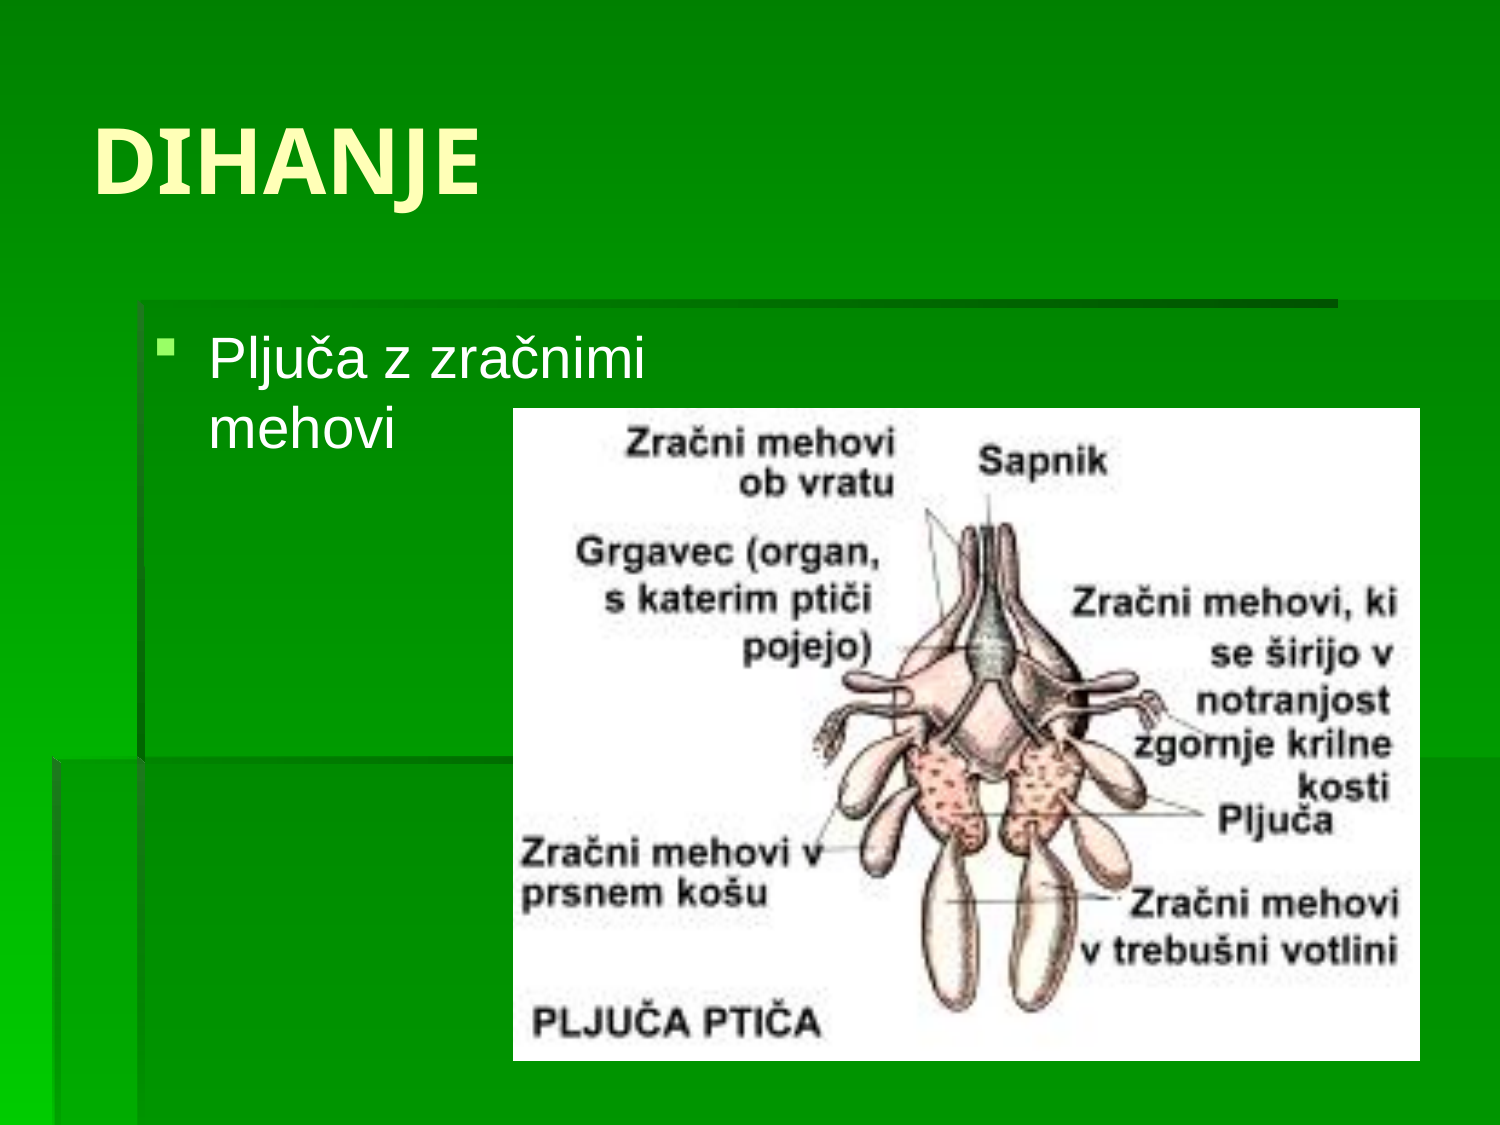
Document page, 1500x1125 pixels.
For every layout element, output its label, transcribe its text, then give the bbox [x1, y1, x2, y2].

list Pljuča z zračnimi mehovi [137, 312, 782, 1000]
title DIHANJE [75, 40, 1451, 275]
picture [513, 408, 1420, 1061]
